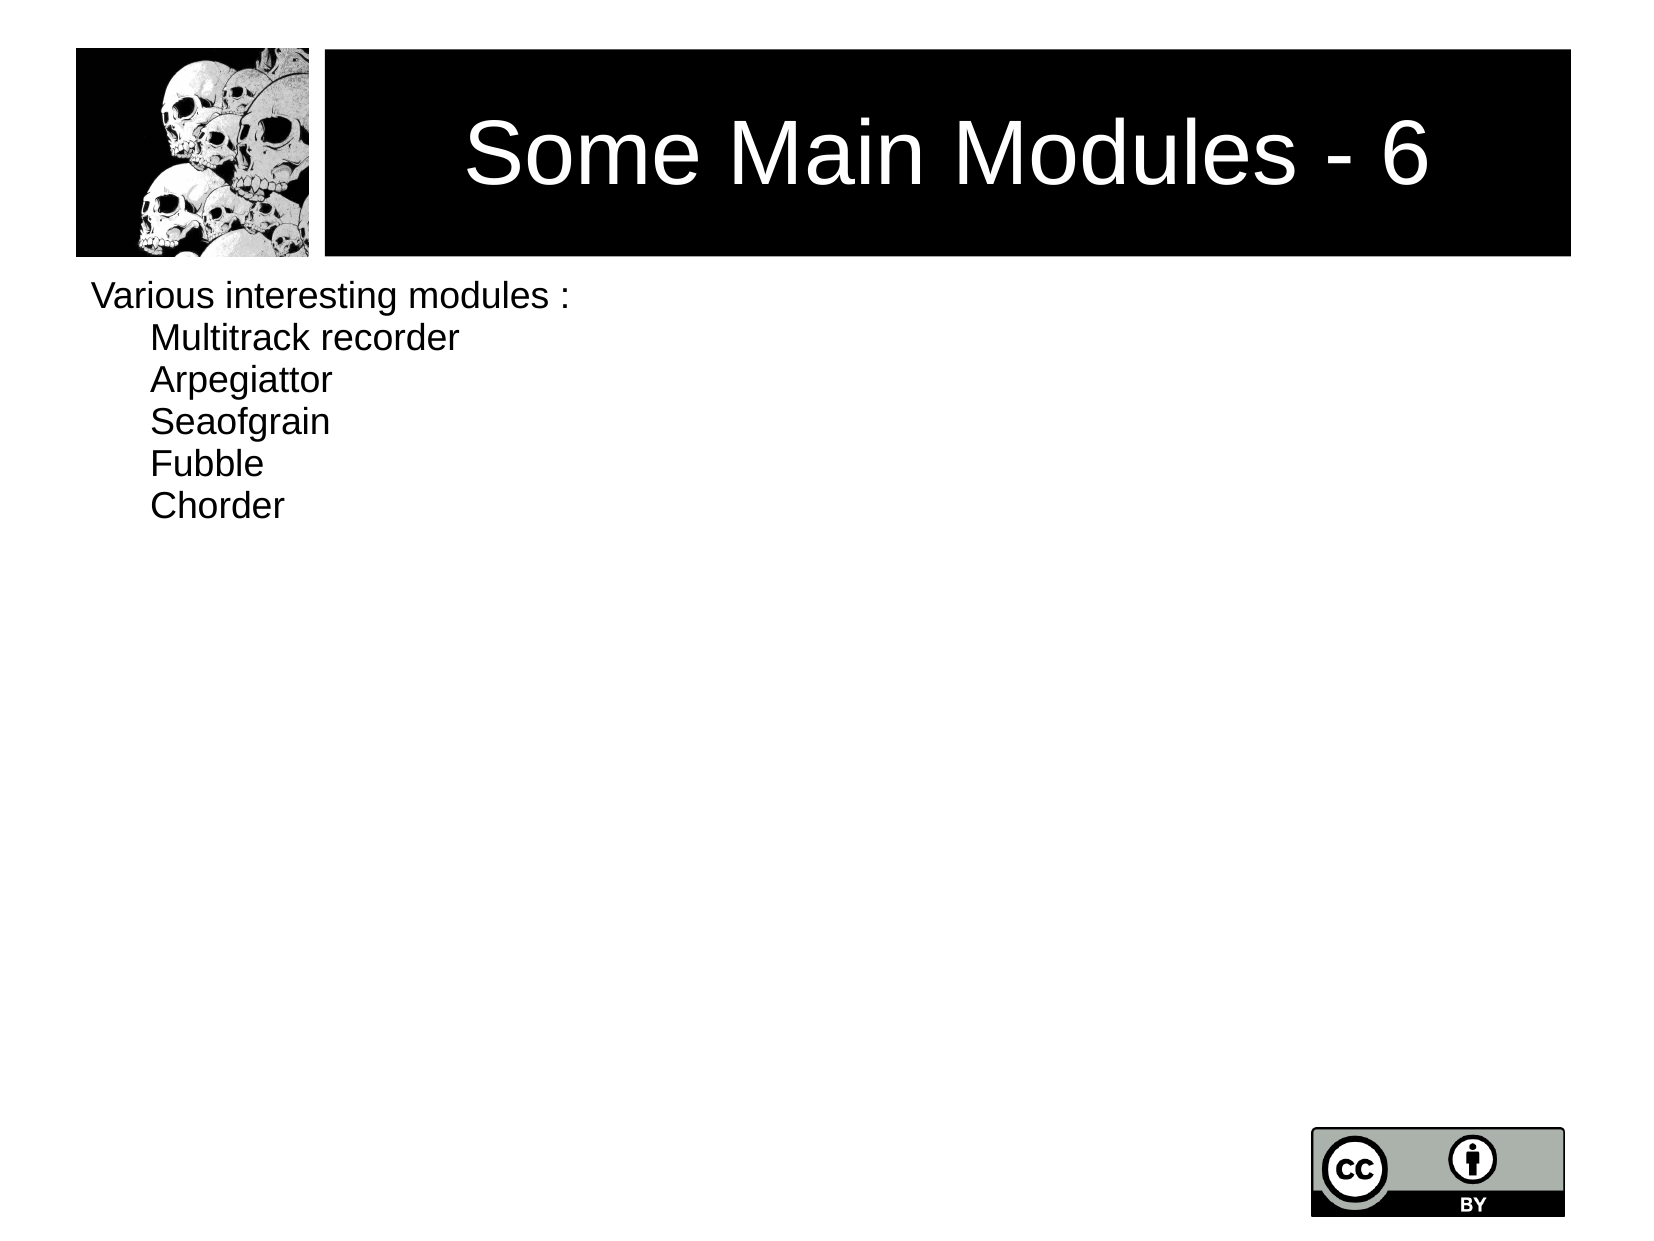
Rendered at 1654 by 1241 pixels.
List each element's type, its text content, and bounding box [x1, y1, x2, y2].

picture [76, 48, 309, 257]
picture [1311, 1127, 1565, 1217]
title Some Main Modules - 6 [324, 49, 1571, 257]
text_box Various interesting modules : Multitrack recorder Arpegiattor Seaofgrain Fubble Chorder [76, 267, 1564, 577]
